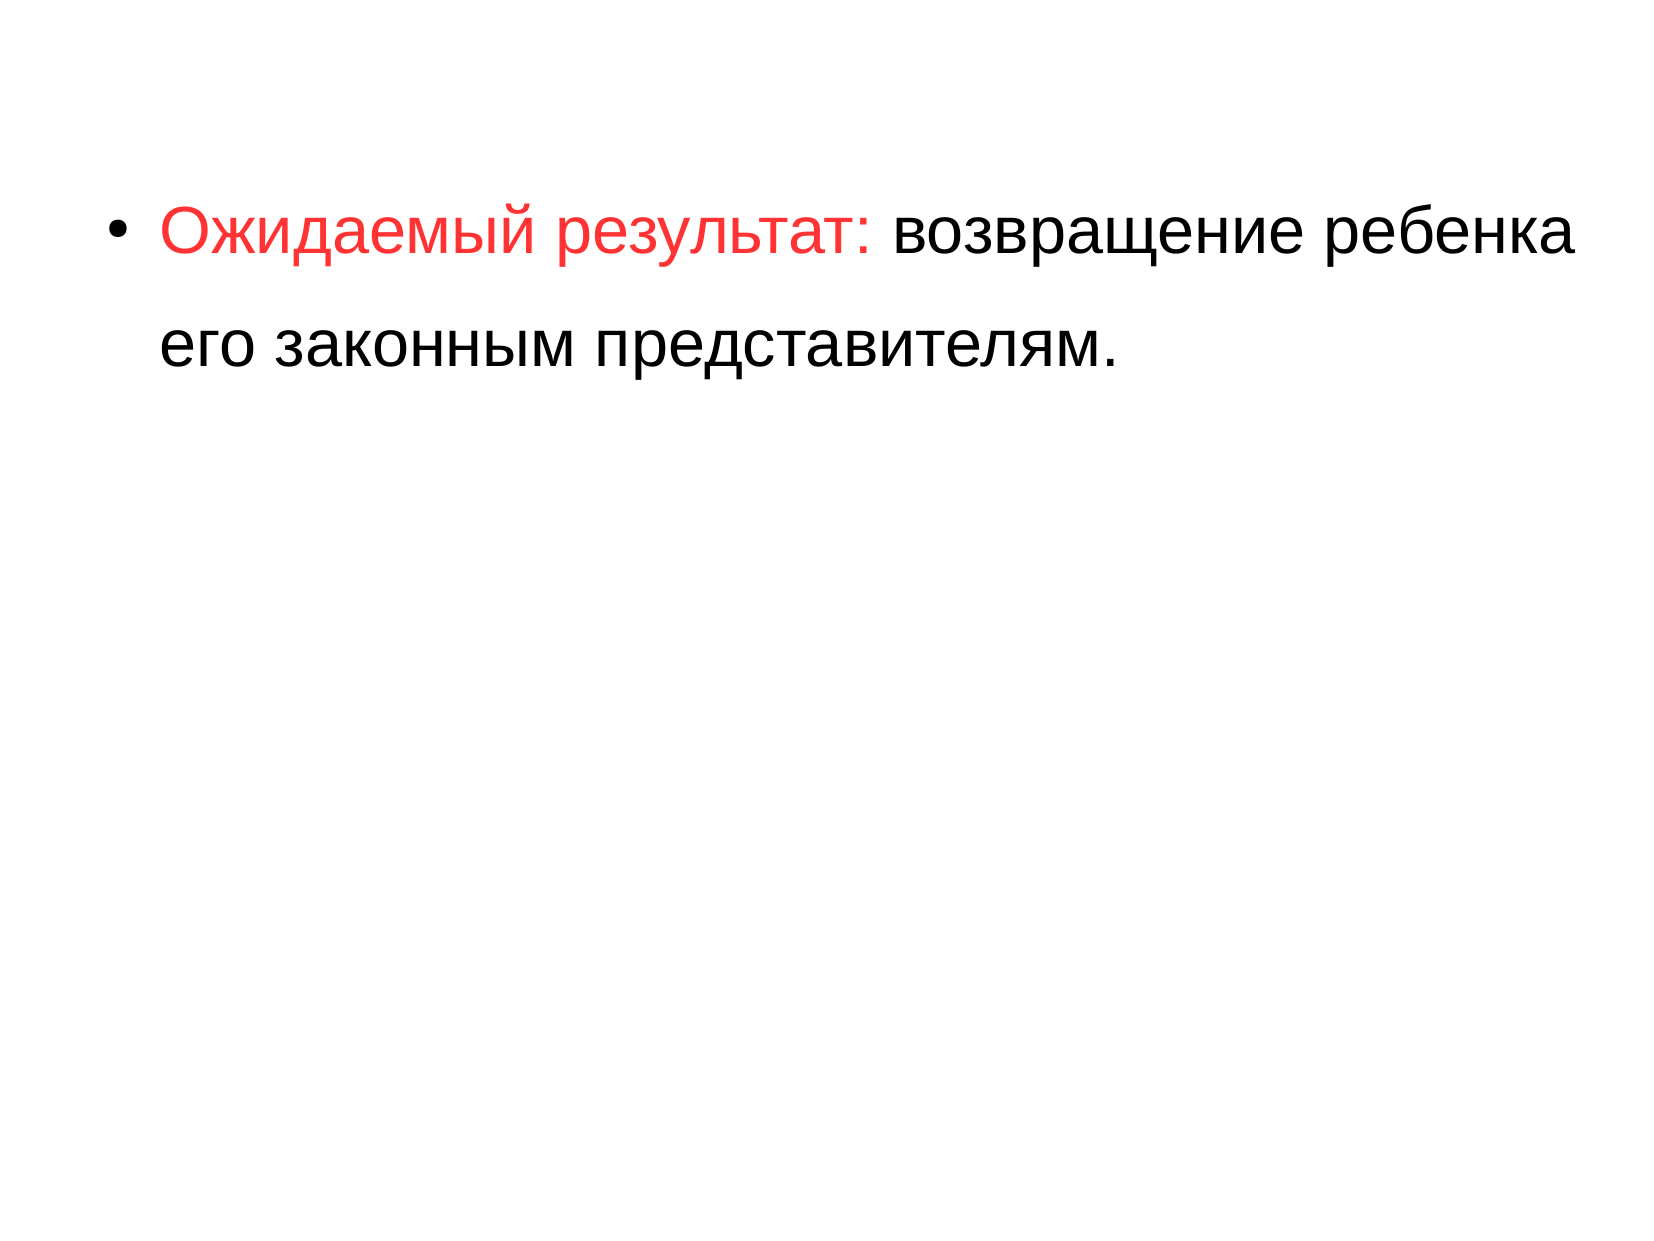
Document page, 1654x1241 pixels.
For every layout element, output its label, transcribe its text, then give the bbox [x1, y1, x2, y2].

list Ожидаемый результат: возвращение ребенка его законным представителям. [88, 155, 1577, 975]
